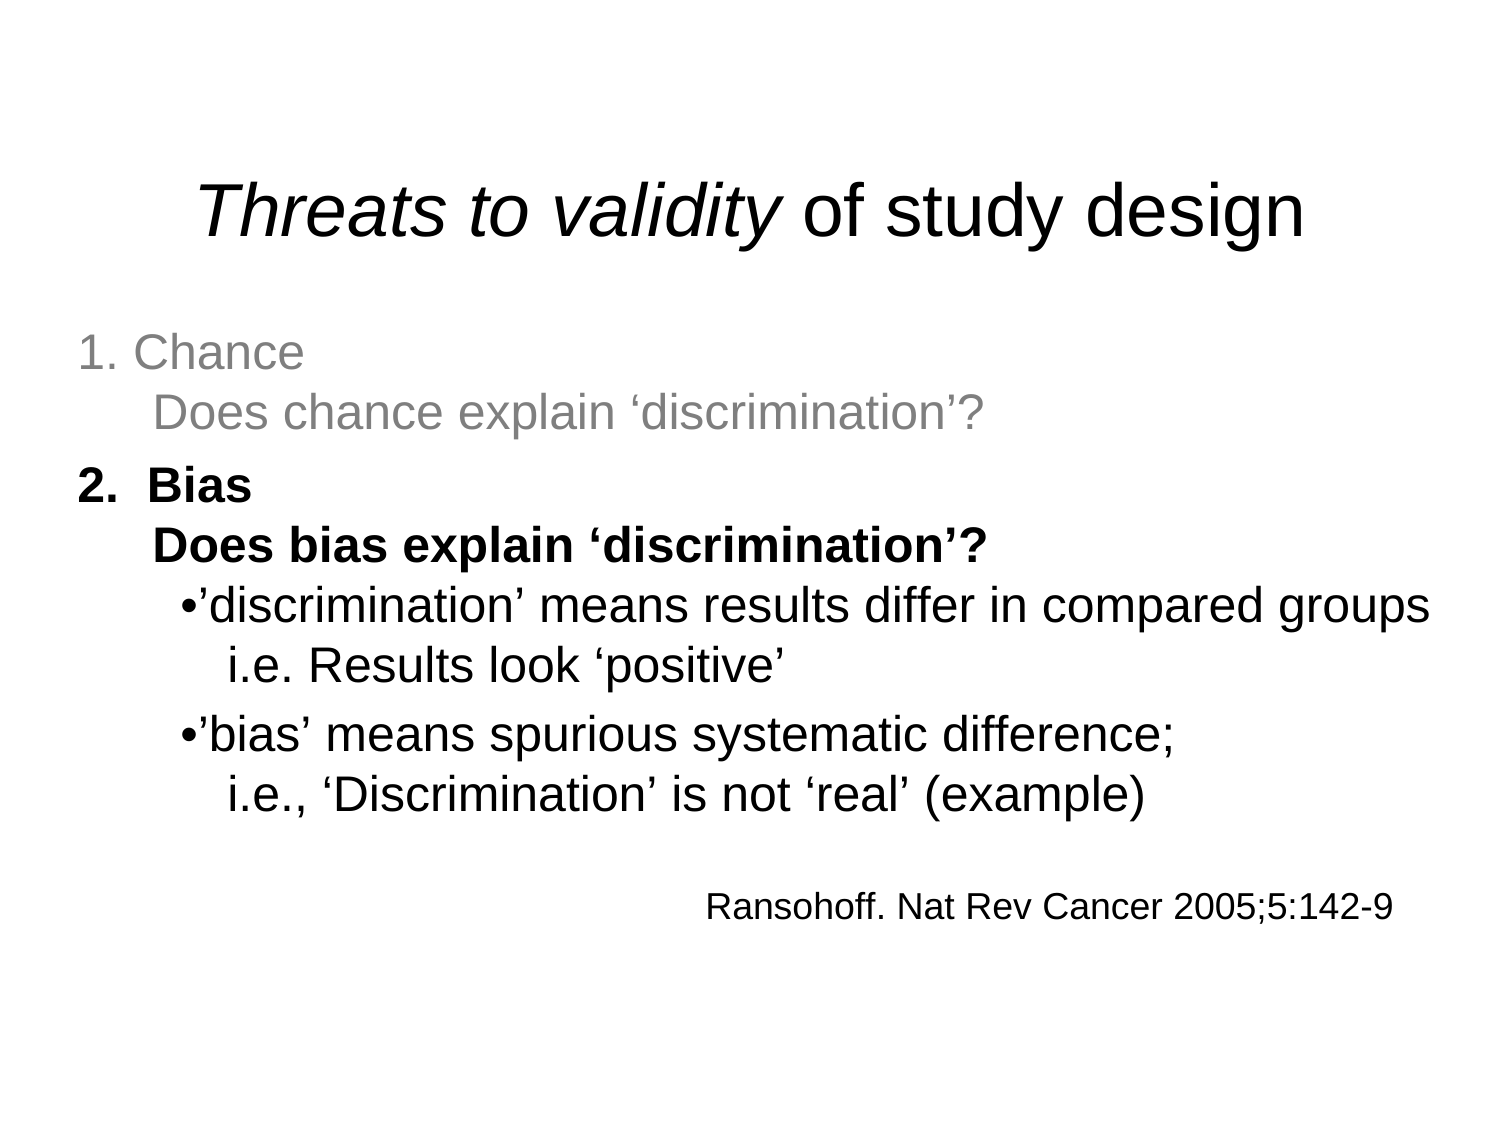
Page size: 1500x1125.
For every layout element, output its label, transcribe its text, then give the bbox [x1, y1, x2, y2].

title Threats to validity of study design [0, 112, 1500, 300]
list 1. Chance Does chance explain ‘discrimination’? 2. Bias Does bias explain ‘discrimination’? •’discrimination’ means results differ in compared groups i.e. Results look ‘positive’ •’bias’ means spurious systematic difference; i.e., ‘Discrimination’ is not ‘real’ (example) Ransohoff. Nat Rev Cancer 2005;5:142-9 [62, 312, 1467, 950]
